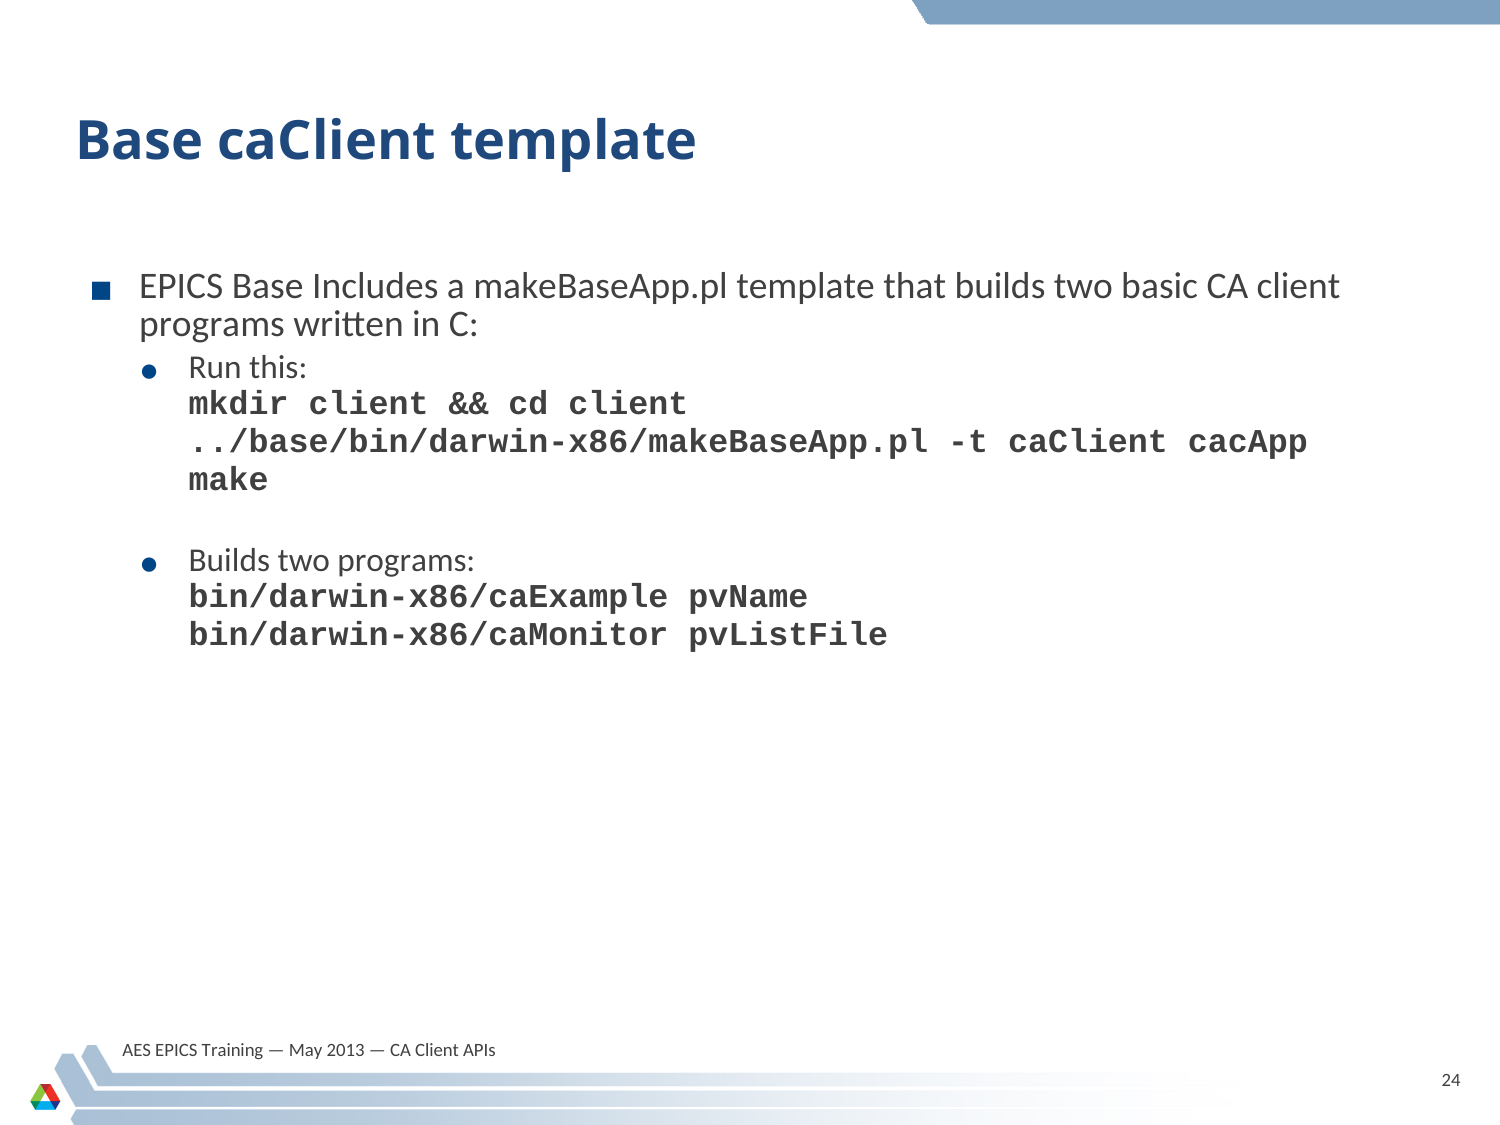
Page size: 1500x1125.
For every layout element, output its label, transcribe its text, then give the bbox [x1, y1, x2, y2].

picture [0, 0, 1500, 26]
list EPICS Base Includes a makeBaseApp.pl template that builds two basic CA client programs written in C: Run this: mkdir client && cd client ../base/bin/darwin-x86/makeBaseApp.pl -t caClient cacApp make Builds two programs: bin/darwin-x86/caExample pvName bin/darwin-x86/caMonitor pvListFile [75, 262, 1426, 1021]
title Base caClient template [75, 107, 1426, 171]
picture [0, 1037, 1500, 1125]
